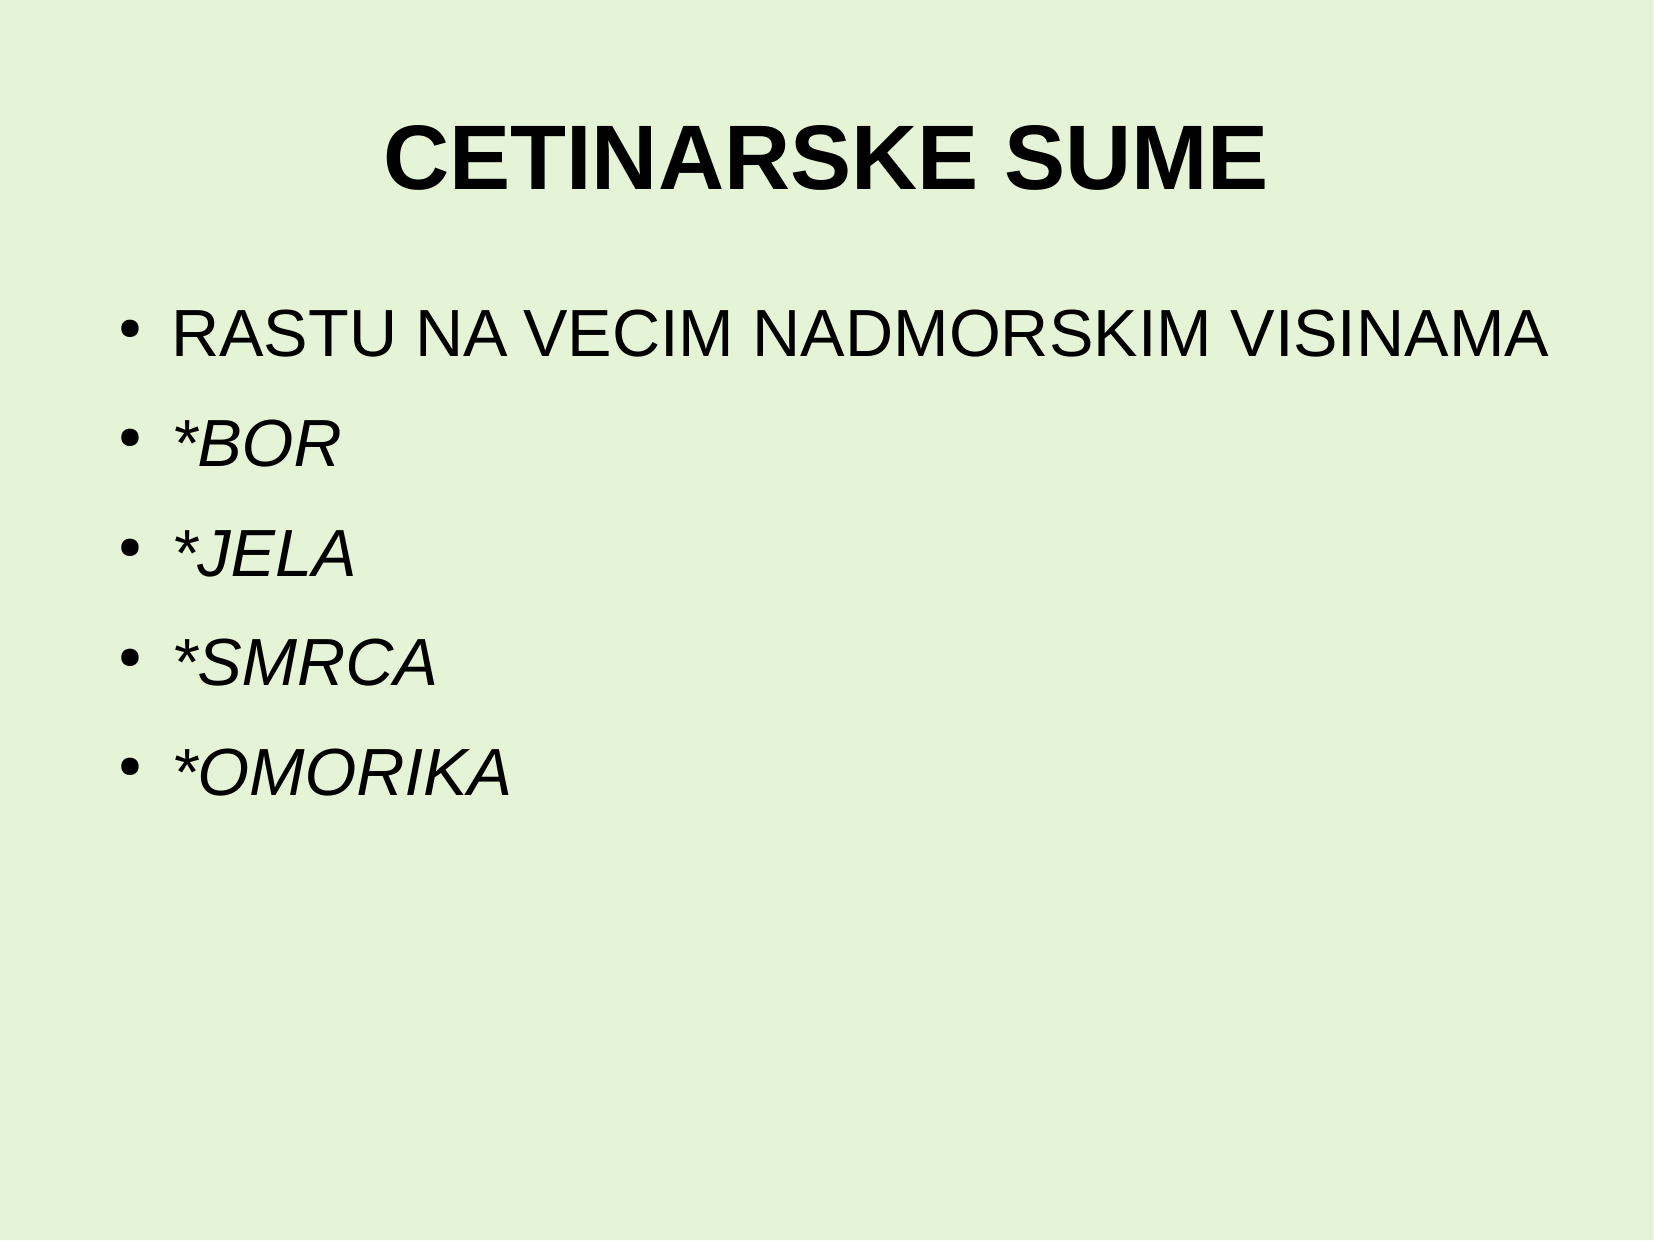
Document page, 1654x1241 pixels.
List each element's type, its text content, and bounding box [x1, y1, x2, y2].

title CETINARSKE SUME [82, 56, 1571, 250]
list RASTU NA VECIM NADMORSKIM VISINAMA *BOR *JELA *SMRCA *OMORIKA [82, 290, 1571, 1109]
